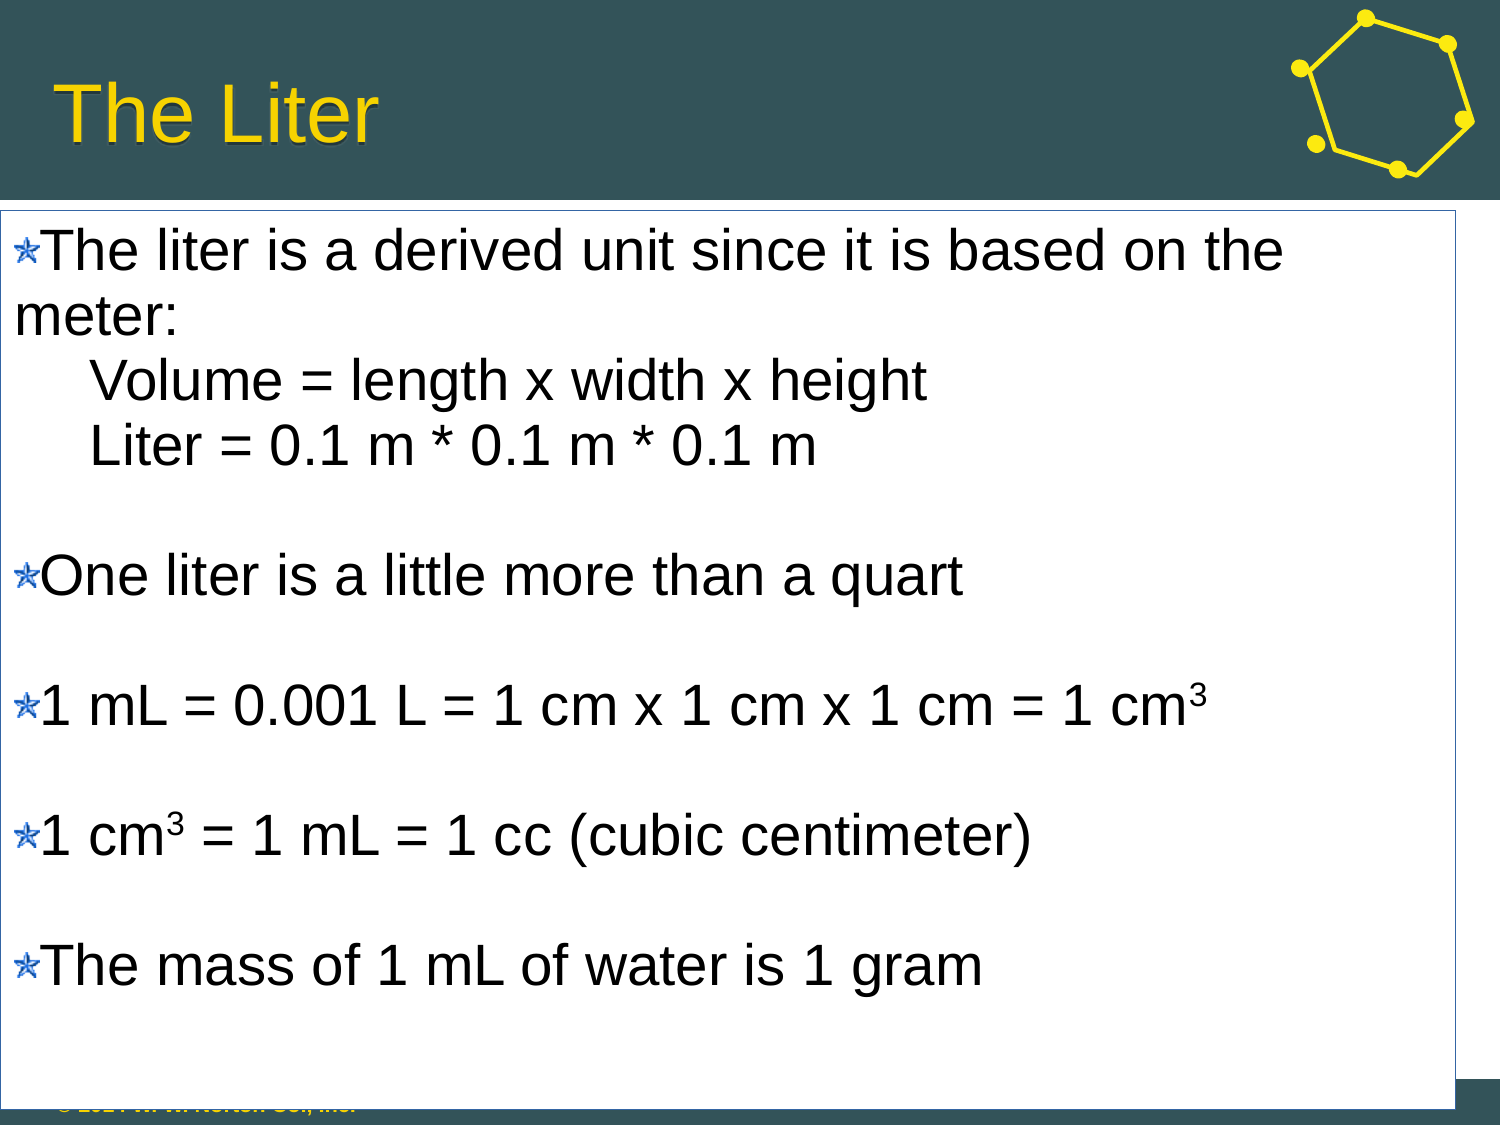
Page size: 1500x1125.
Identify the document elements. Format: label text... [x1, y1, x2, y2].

title The Liter [37, 22, 1225, 198]
text_box The liter is a derived unit since it is based on the meter: Volume = length x width x height Liter = 0.1 m * 0.1 m * 0.1 m One liter is a little more than a quart 1 mL = 0.001 L = 1 cm x 1 cm x 1 cm = 1 cm3 1 cm3 = 1 mL = 1 cc (cubic centimeter) The mass of 1 mL of water is 1 gram [0, 210, 1456, 1110]
